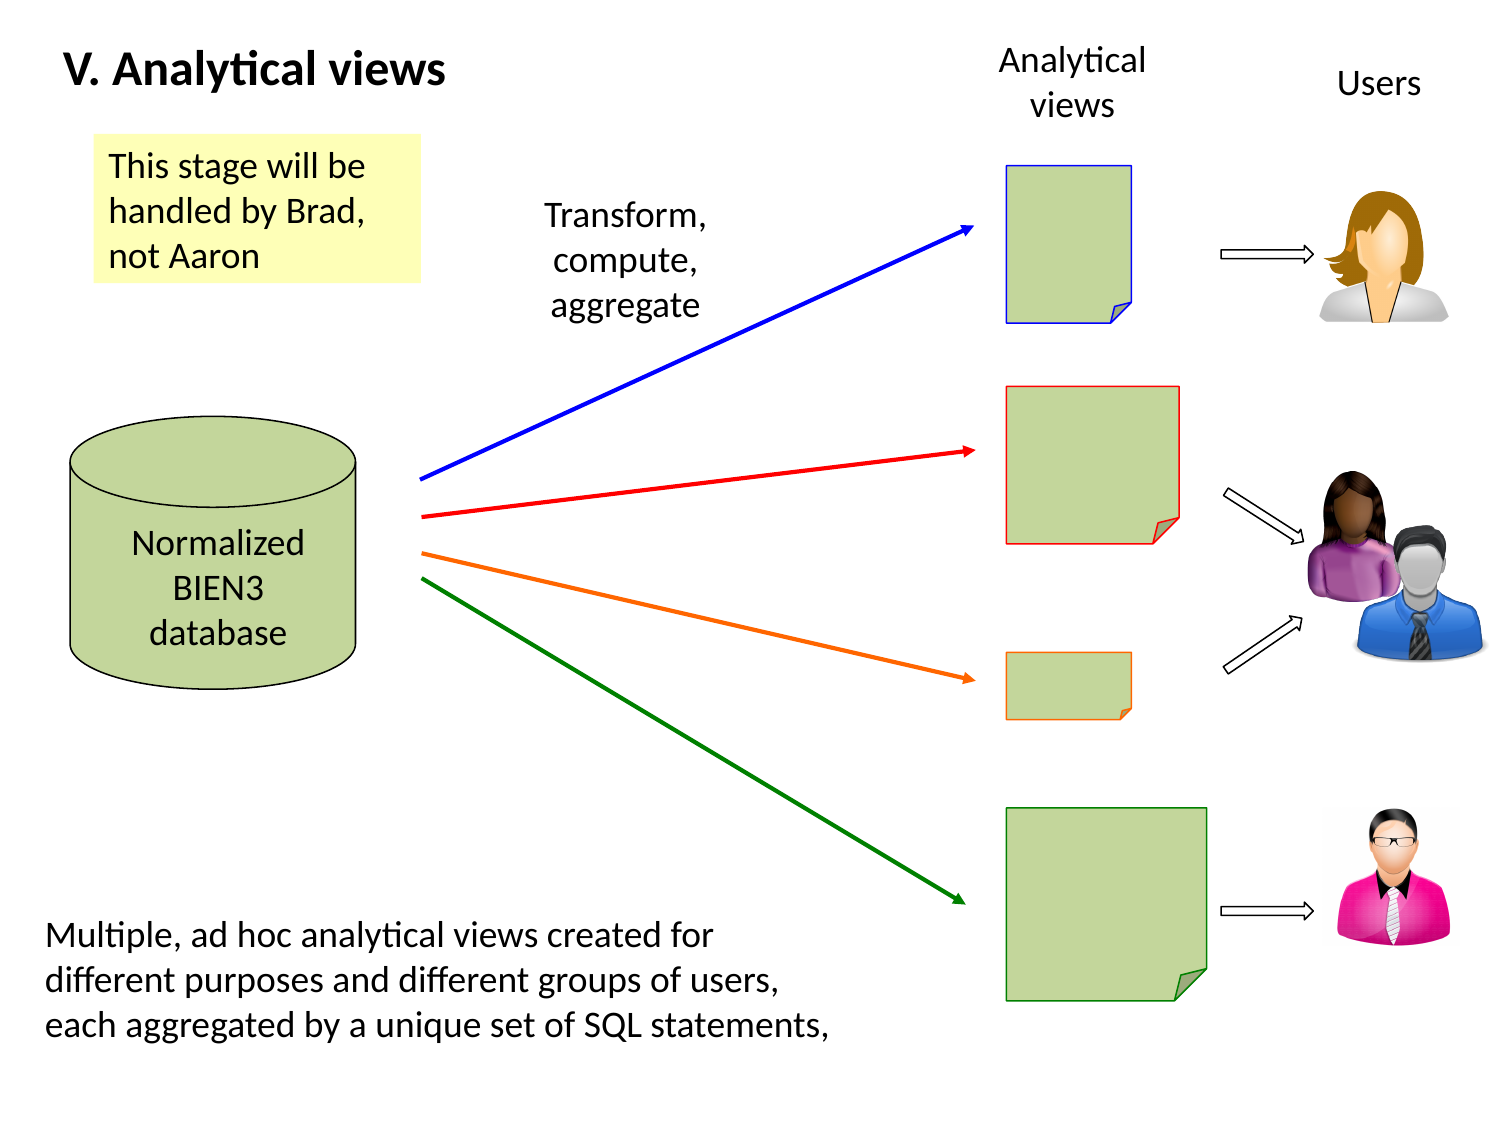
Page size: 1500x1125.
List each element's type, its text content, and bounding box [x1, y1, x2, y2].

text_box This stage will be handled by Brad, not Aaron [93, 133, 421, 284]
text_box Normalized BIEN3 database [93, 510, 344, 660]
picture [1289, 529, 1302, 542]
text_box Transform, compute, aggregate [469, 182, 783, 333]
text_box Multiple, ad hoc analytical views created for different purposes and different groups of users, each aggregated by a unique set of SQL statements, [30, 902, 859, 1053]
text_box [1006, 165, 1132, 324]
text_box Analytical views [966, 103, 1180, 133]
picture [1322, 807, 1460, 946]
text_box [1006, 386, 1180, 544]
picture [1289, 471, 1492, 665]
text_box [1006, 807, 1207, 1001]
text_box V. Analytical views [48, 27, 1420, 103]
picture [1318, 191, 1450, 323]
text_box [1006, 652, 1132, 720]
text_box [70, 416, 356, 690]
text_box Users [1272, 50, 1486, 110]
